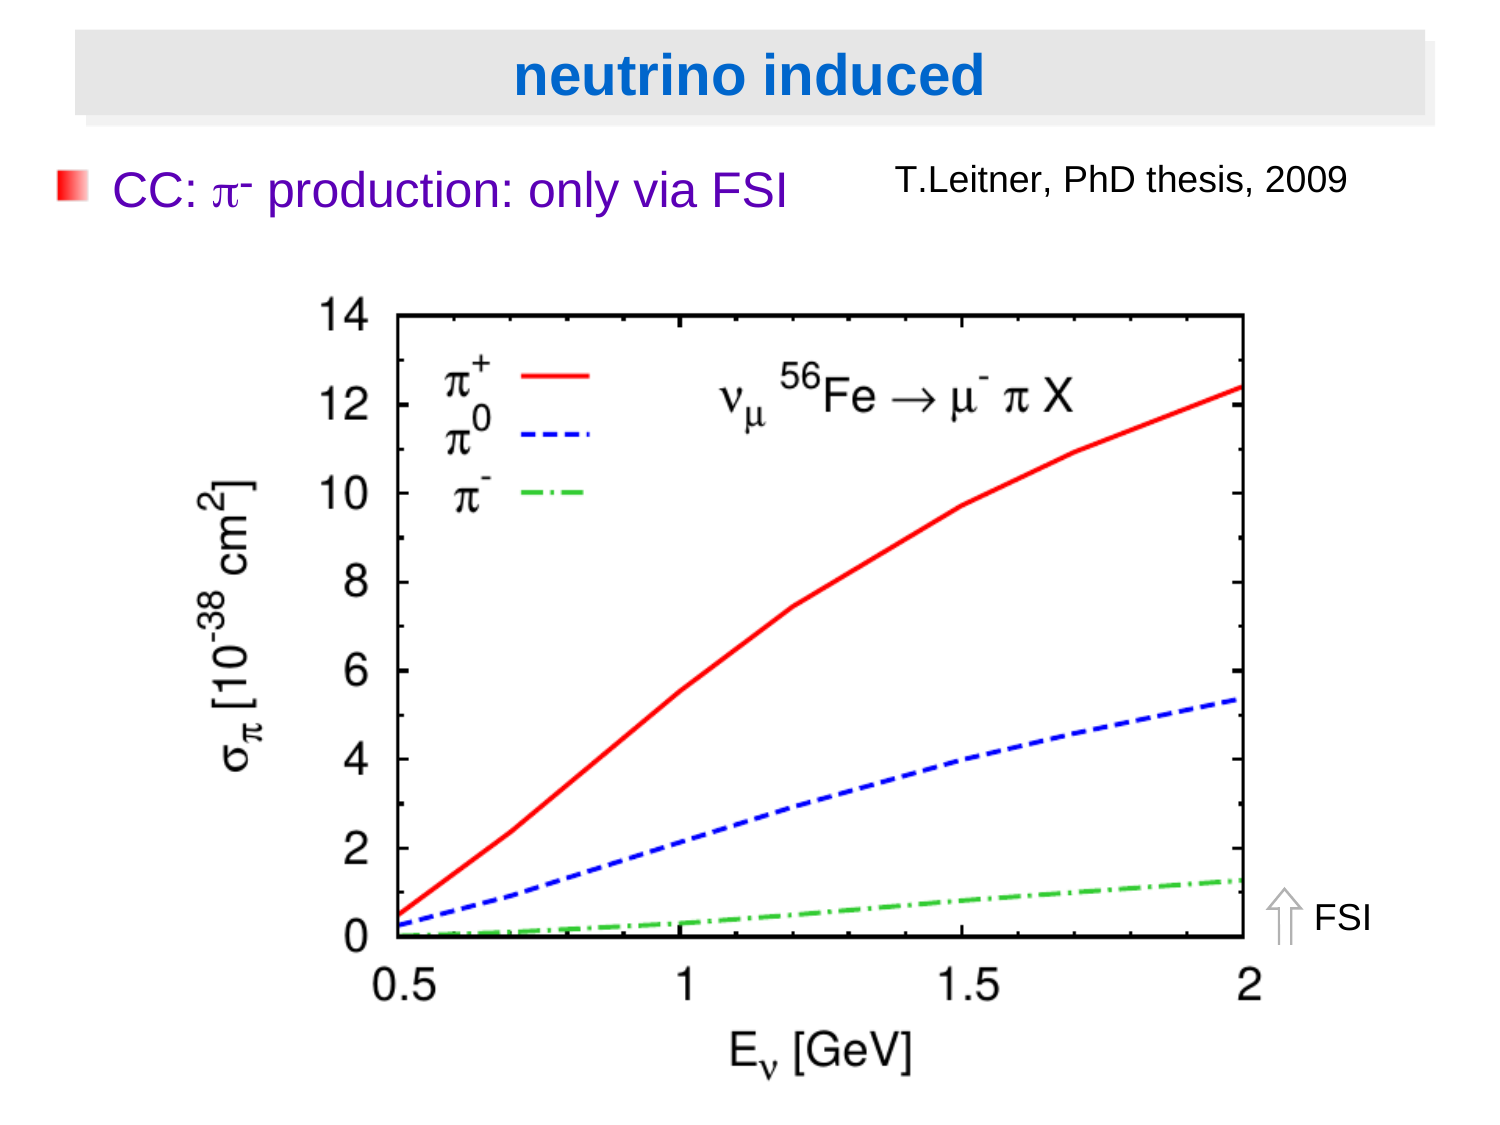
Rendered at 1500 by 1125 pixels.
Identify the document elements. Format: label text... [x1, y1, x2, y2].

text_box FSI [1306, 885, 1447, 945]
text_box T.Leitner, PhD thesis, 2009 [879, 147, 1500, 208]
picture [173, 265, 1306, 1088]
title neutrino induced [75, 29, 1426, 116]
list CC: p- production: only via FSI [41, 148, 1459, 1093]
